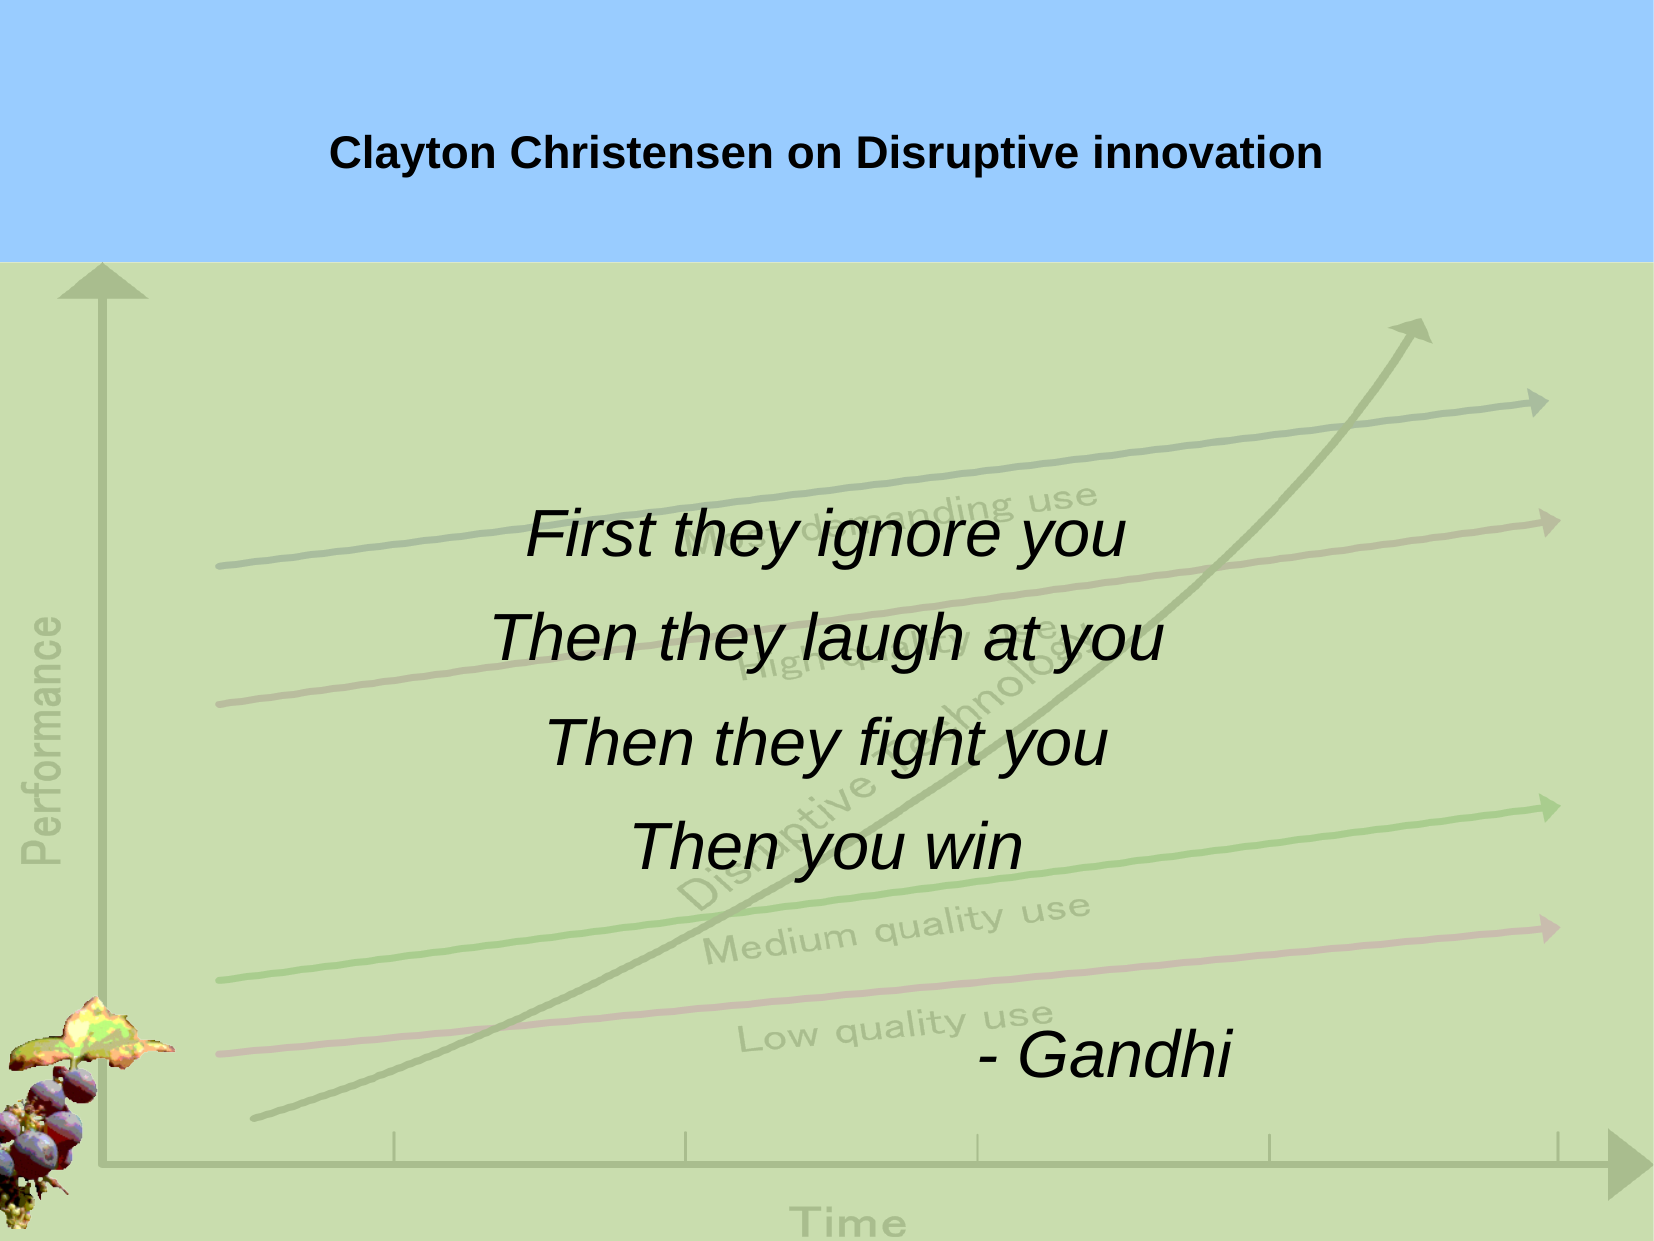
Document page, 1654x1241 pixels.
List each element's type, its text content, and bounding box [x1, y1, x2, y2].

title Clayton Christensen on Disruptive innovation [82, 49, 1571, 257]
list First they ignore you Then they laugh at you Then they fight you Then you win - Gandhi [69, 287, 1585, 1163]
picture [0, 991, 188, 1229]
text_box [0, 262, 1654, 1241]
